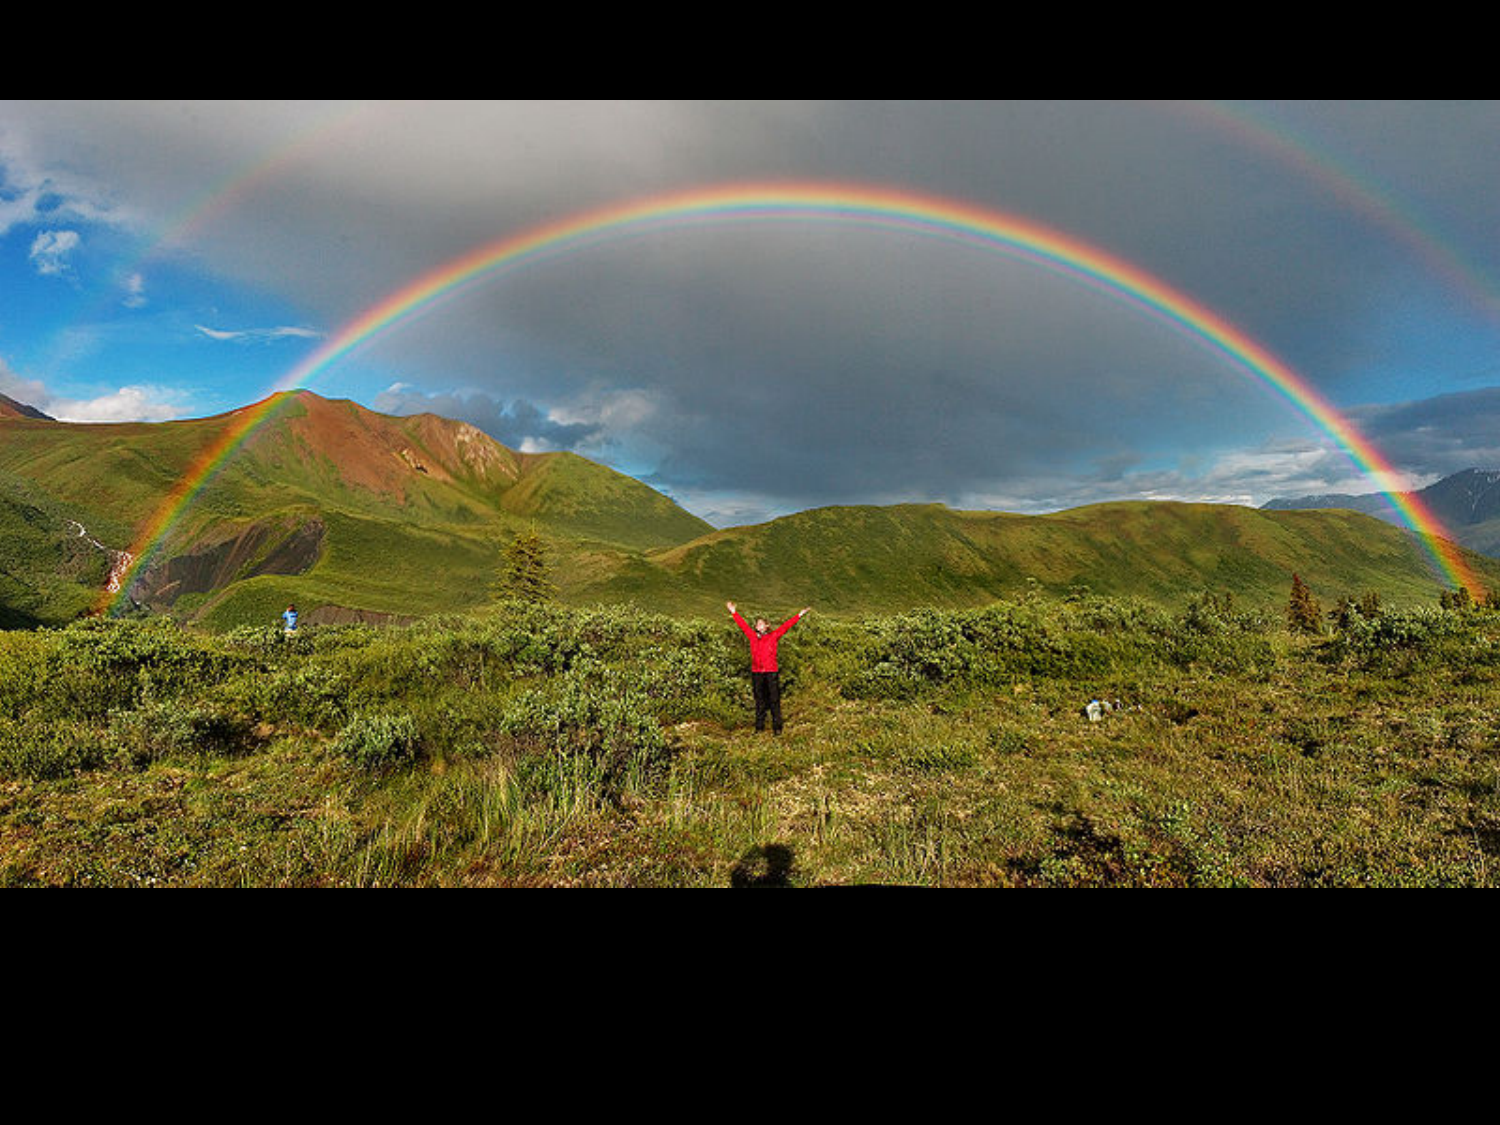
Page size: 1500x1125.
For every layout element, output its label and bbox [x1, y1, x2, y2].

picture [0, 100, 1500, 888]
